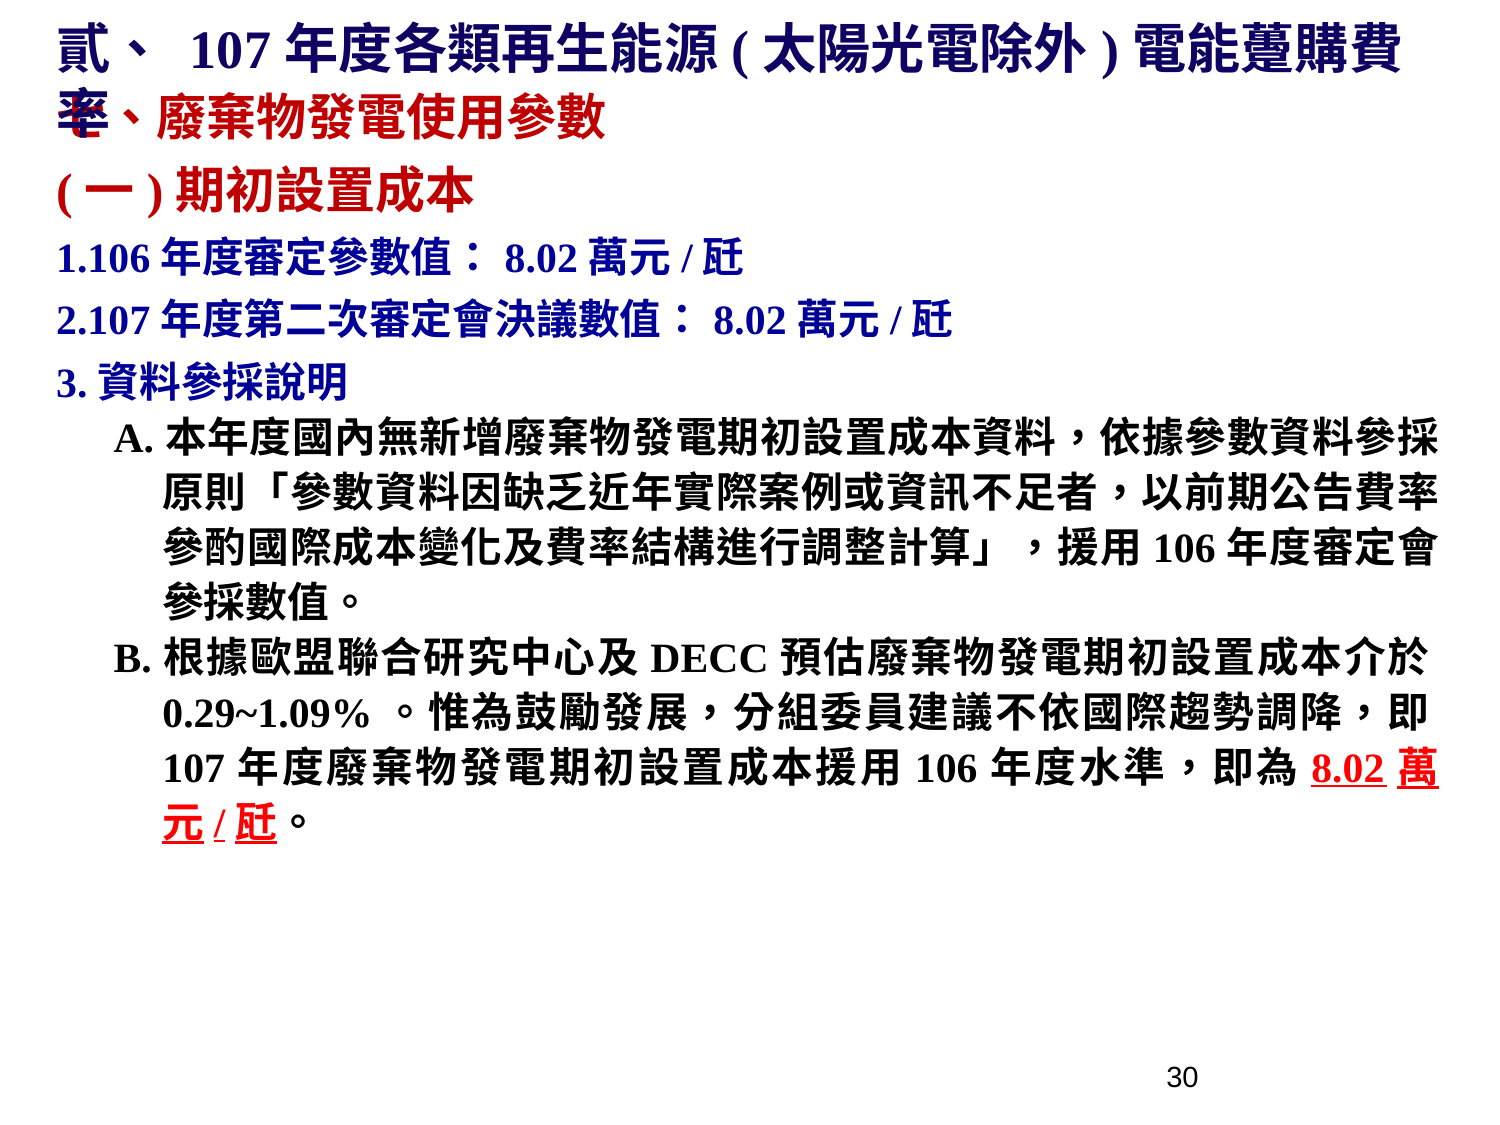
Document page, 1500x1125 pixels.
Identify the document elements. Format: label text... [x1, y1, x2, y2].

text_box 七、廢棄物發電使用參數 (一)期初設置成本 1.106年度審定參數值：8.02萬元/瓩 2.107年度第二次審定會決議數值：8.02萬元/瓩 3.資料參採說明 A.本年度國內無新增廢棄物發電期初設置成本資料，依據參數資料參採原則「參數資料因缺乏近年實際案例或資訊不足者，以前期公告費率參酌國際成本變化及費率結構進行調整計算」，援用106年度審定會參採數值。 B.根據歐盟聯合研究中心及DECC預估廢棄物發電期初設置成本介於0.29~1.09%。惟為鼓勵發展，分組委員建議不依國際趨勢調降，即107年度廢棄物發電期初設置成本援用106年度水準，即為8.02萬元/瓩。 [41, 90, 1454, 853]
text_box <編號> [1151, 1051, 1500, 1125]
text_box 貳、 107年度各類再生能源(太陽光電除外)電能躉購費率 [41, 7, 1459, 90]
